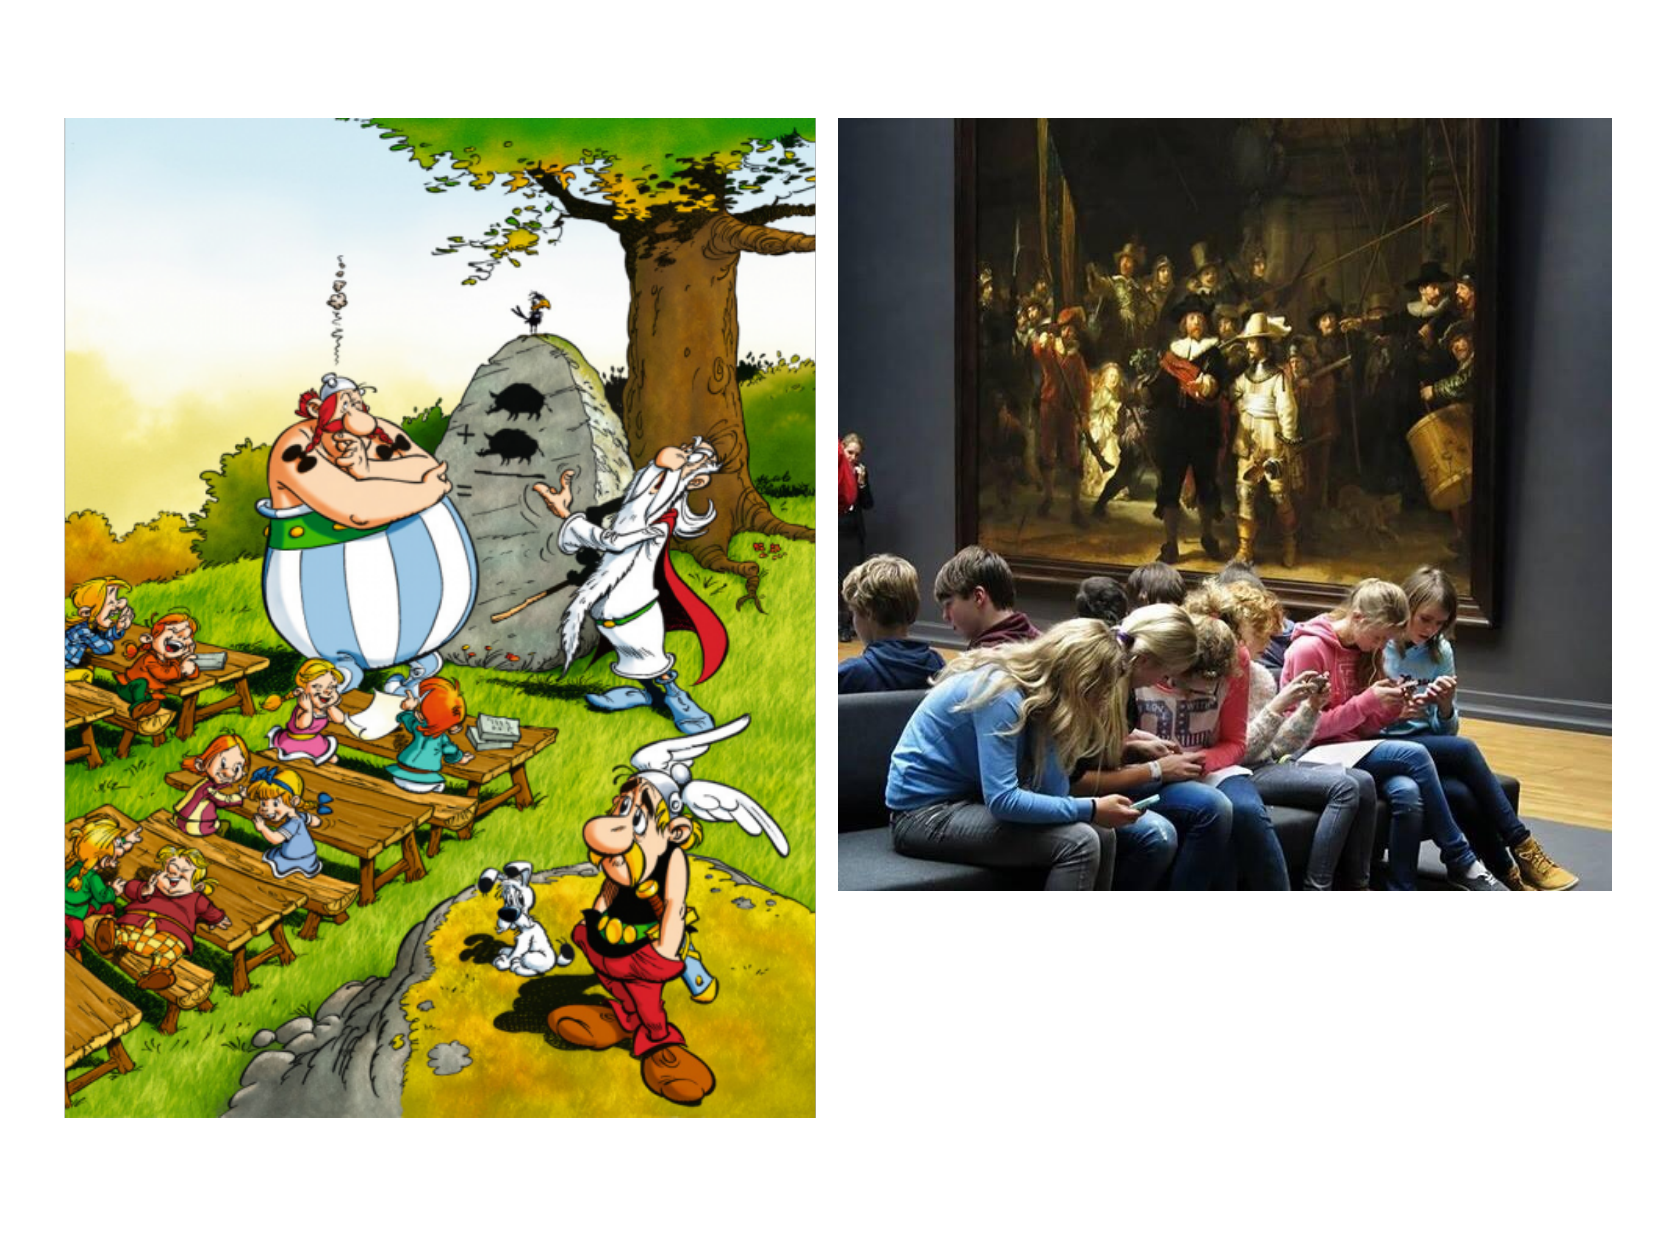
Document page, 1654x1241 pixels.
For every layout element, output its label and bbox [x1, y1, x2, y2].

picture [0, 118, 1612, 1119]
